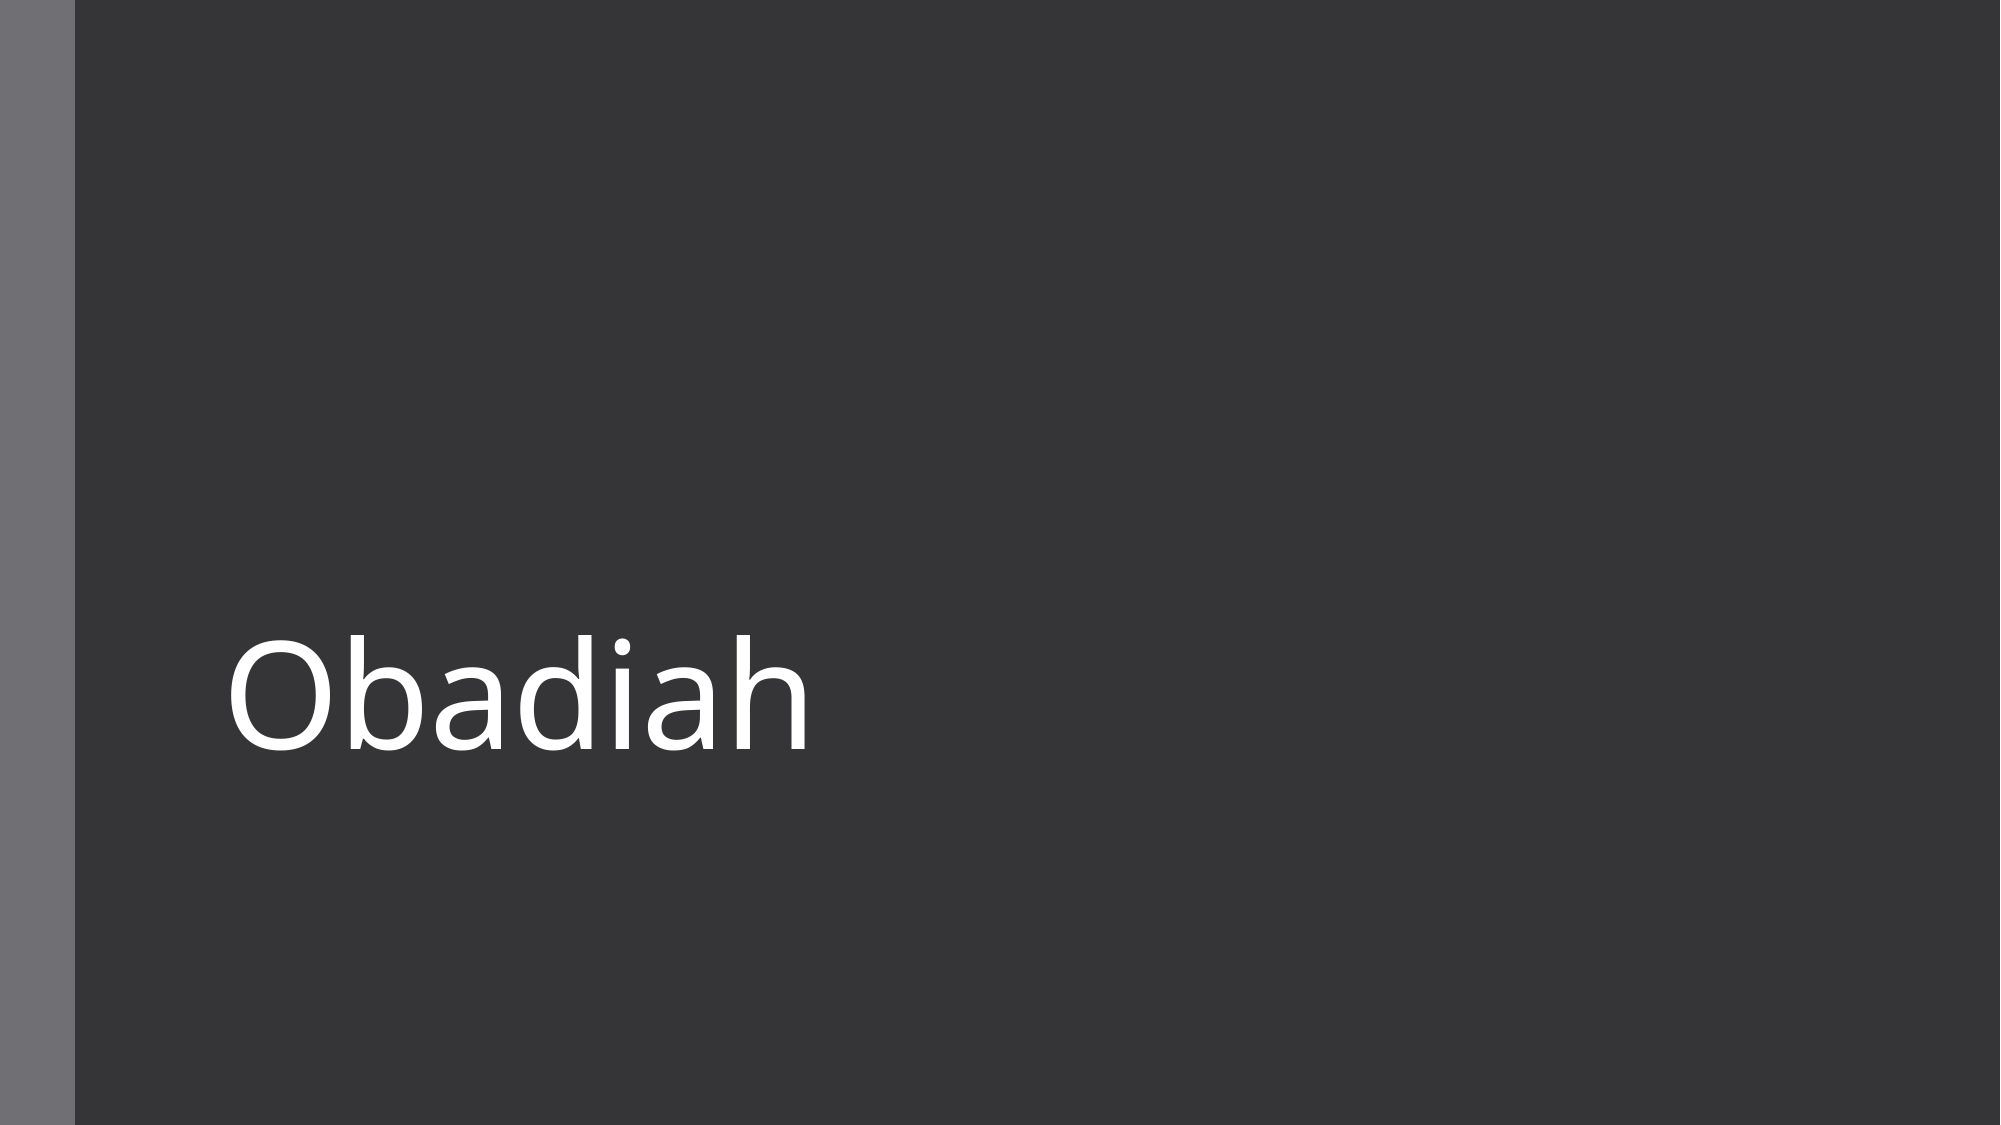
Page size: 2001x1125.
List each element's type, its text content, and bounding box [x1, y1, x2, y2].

title Obadiah [206, 124, 1752, 788]
